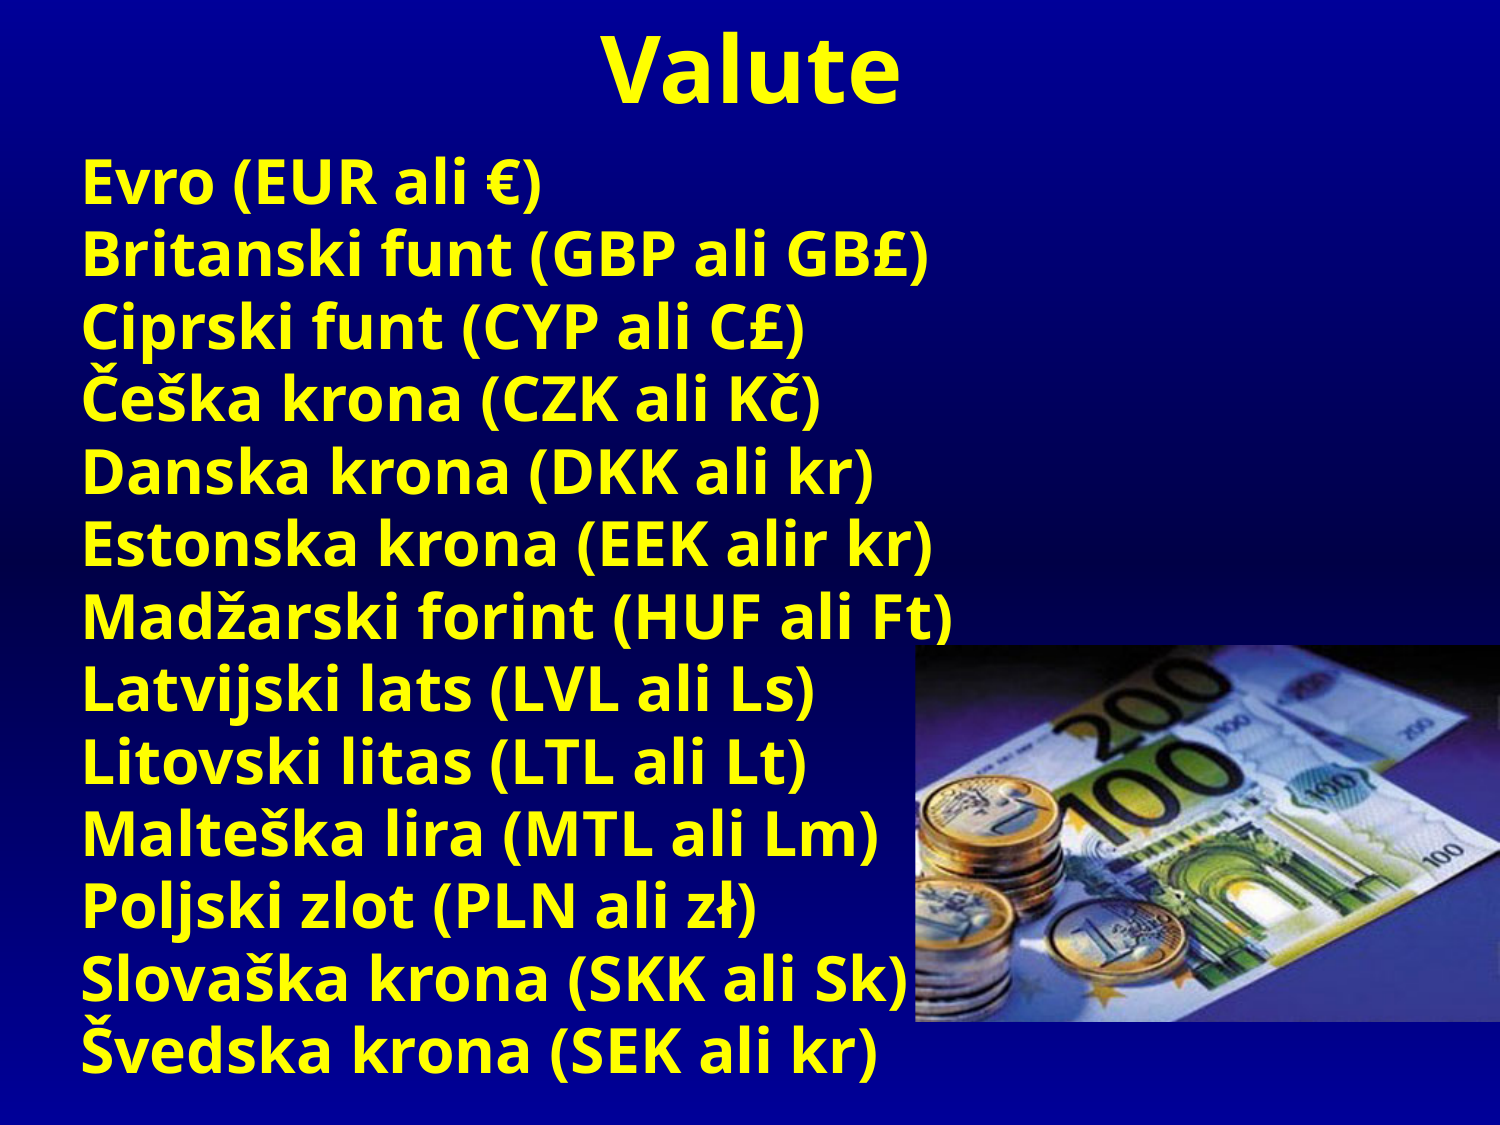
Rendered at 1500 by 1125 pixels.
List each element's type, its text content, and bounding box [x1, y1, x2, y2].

list Evro (EUR ali €) Britanski funt (GBP ali GB£) Ciprski funt (CYP ali C£) Češka krona (CZK ali Kč) Danska krona (DKK ali kr) Estonska krona (EEK alir kr) Madžarski forint (HUF ali Ft) Latvijski lats (LVL ali Ls) Litovski litas (LTL ali Lt) Malteška lira (MTL ali Lm) Poljski zlot (PLN ali zł) Slovaška krona (SKK ali Sk) Švedska krona (SEK ali kr) [64, 148, 1415, 1047]
title Valute [76, 0, 1427, 160]
picture [915, 645, 1500, 1022]
